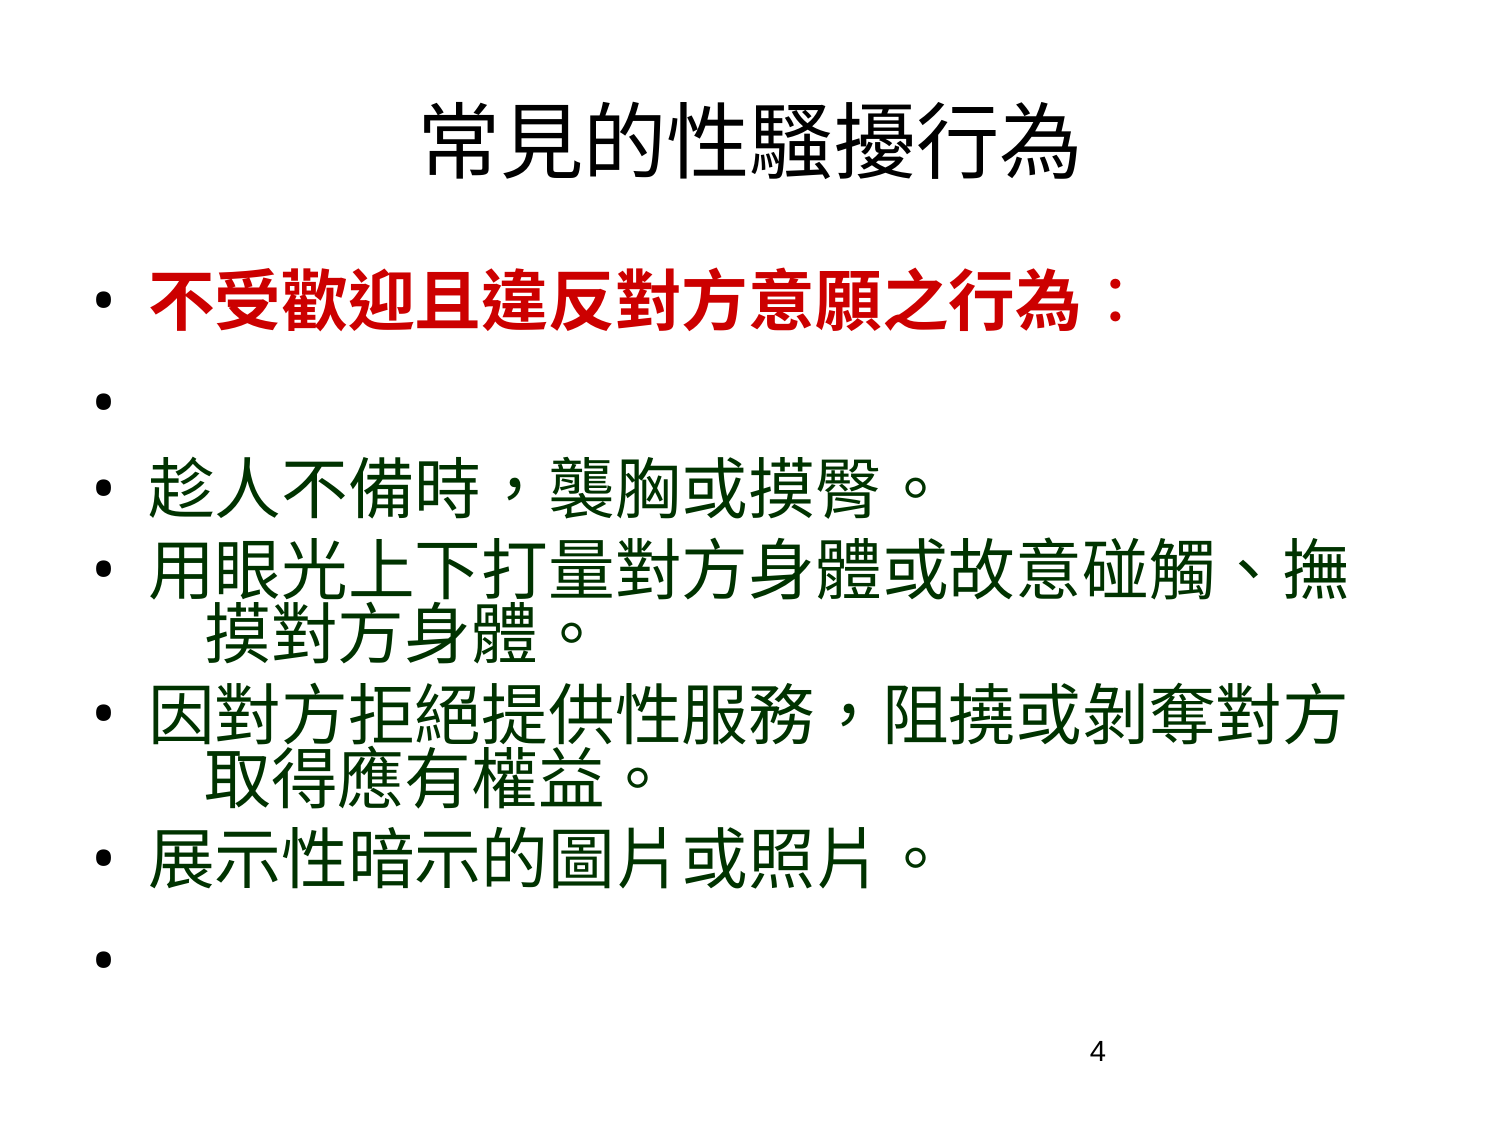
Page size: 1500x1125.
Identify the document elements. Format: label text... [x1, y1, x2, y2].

title 常見的性騷擾行為 [75, 45, 1426, 233]
list 不受歡迎且違反對方意願之行為： 趁人不備時，襲胸或摸臀。 用眼光上下打量對方身體或故意碰觸、撫摸對方身體。 因對方拒絕提供性服務，阻撓或剝奪對方取得應有權益。 展示性暗示的圖片或照片。 [76, 267, 1427, 1010]
text_box [1074, 1024, 1426, 1103]
